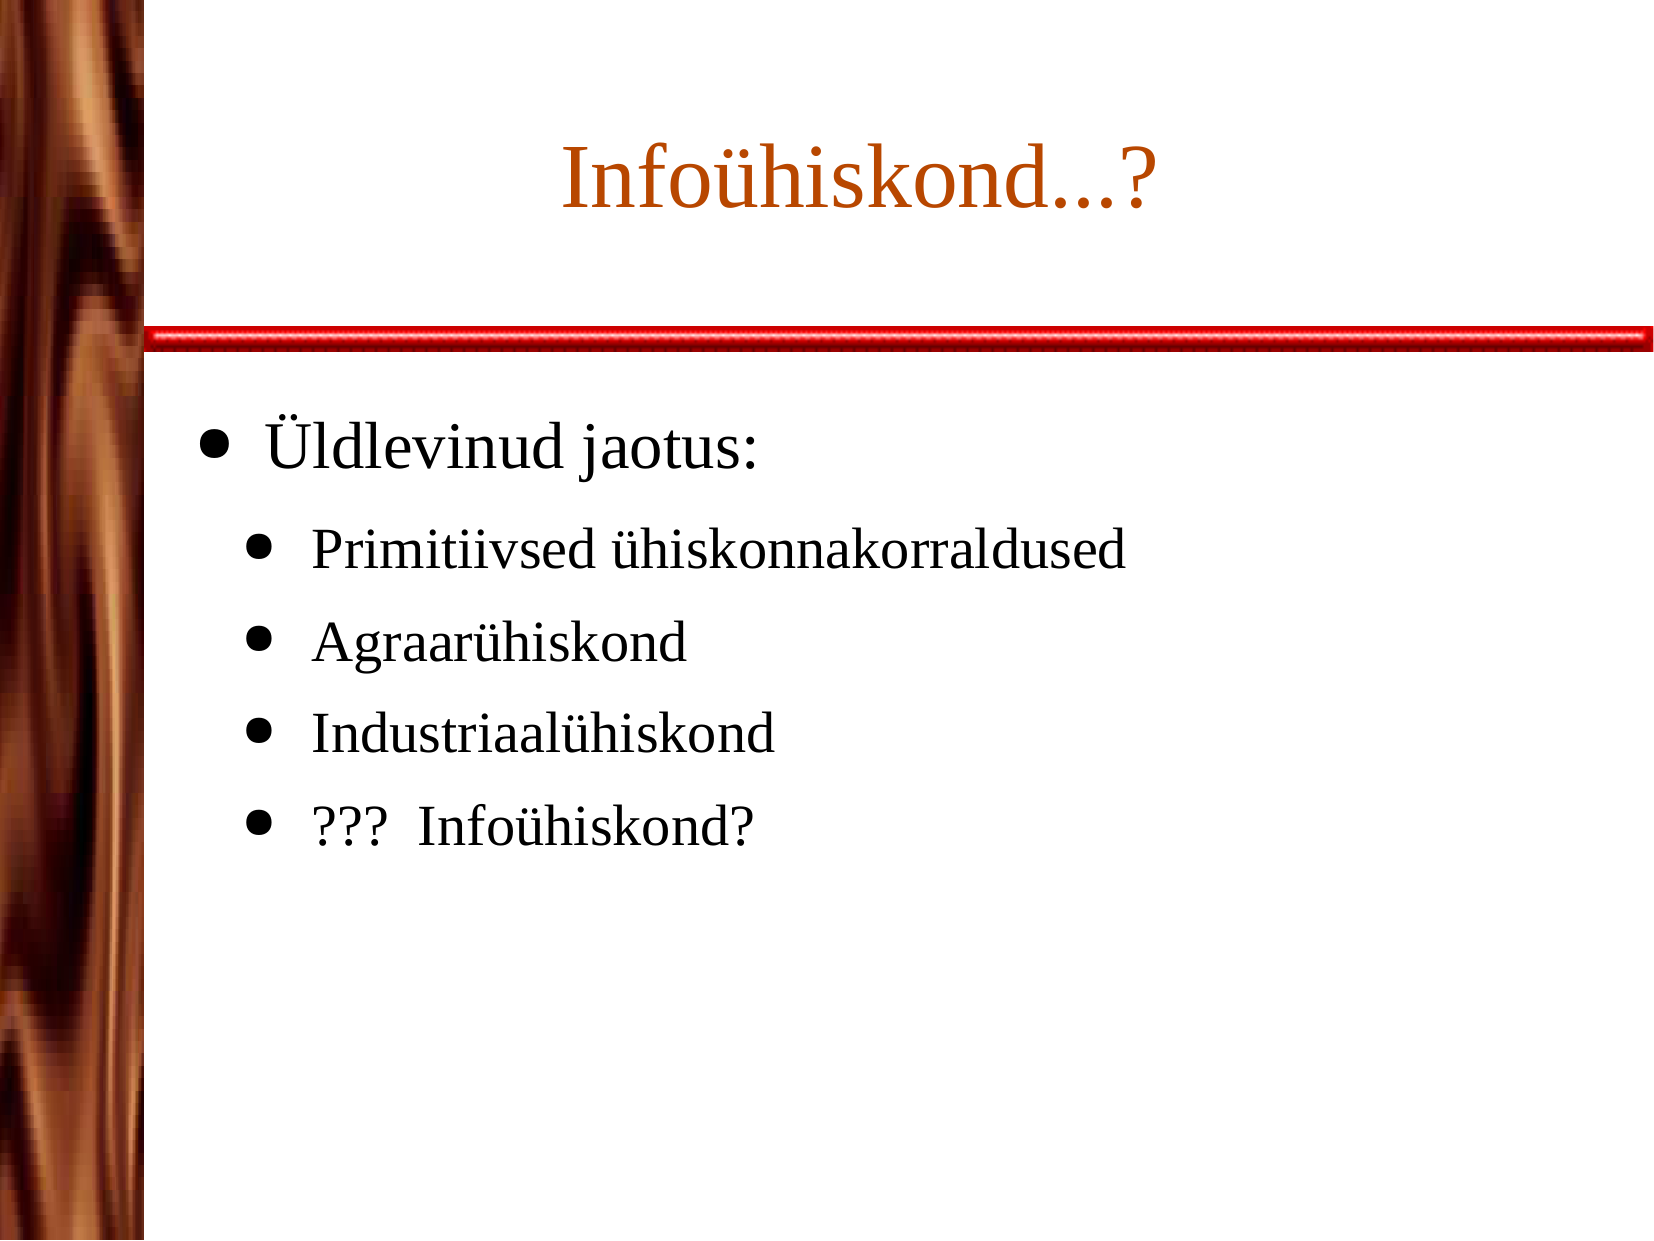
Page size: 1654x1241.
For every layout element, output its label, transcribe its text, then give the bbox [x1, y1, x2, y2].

title Infoühiskond...? [154, 72, 1567, 280]
list Üldlevinud jaotus: Primitiivsed ühiskonnakorraldused Agraarühiskond Industriaalühiskond ??? Infoühiskond? [183, 408, 1595, 1190]
picture [0, 0, 1654, 1240]
